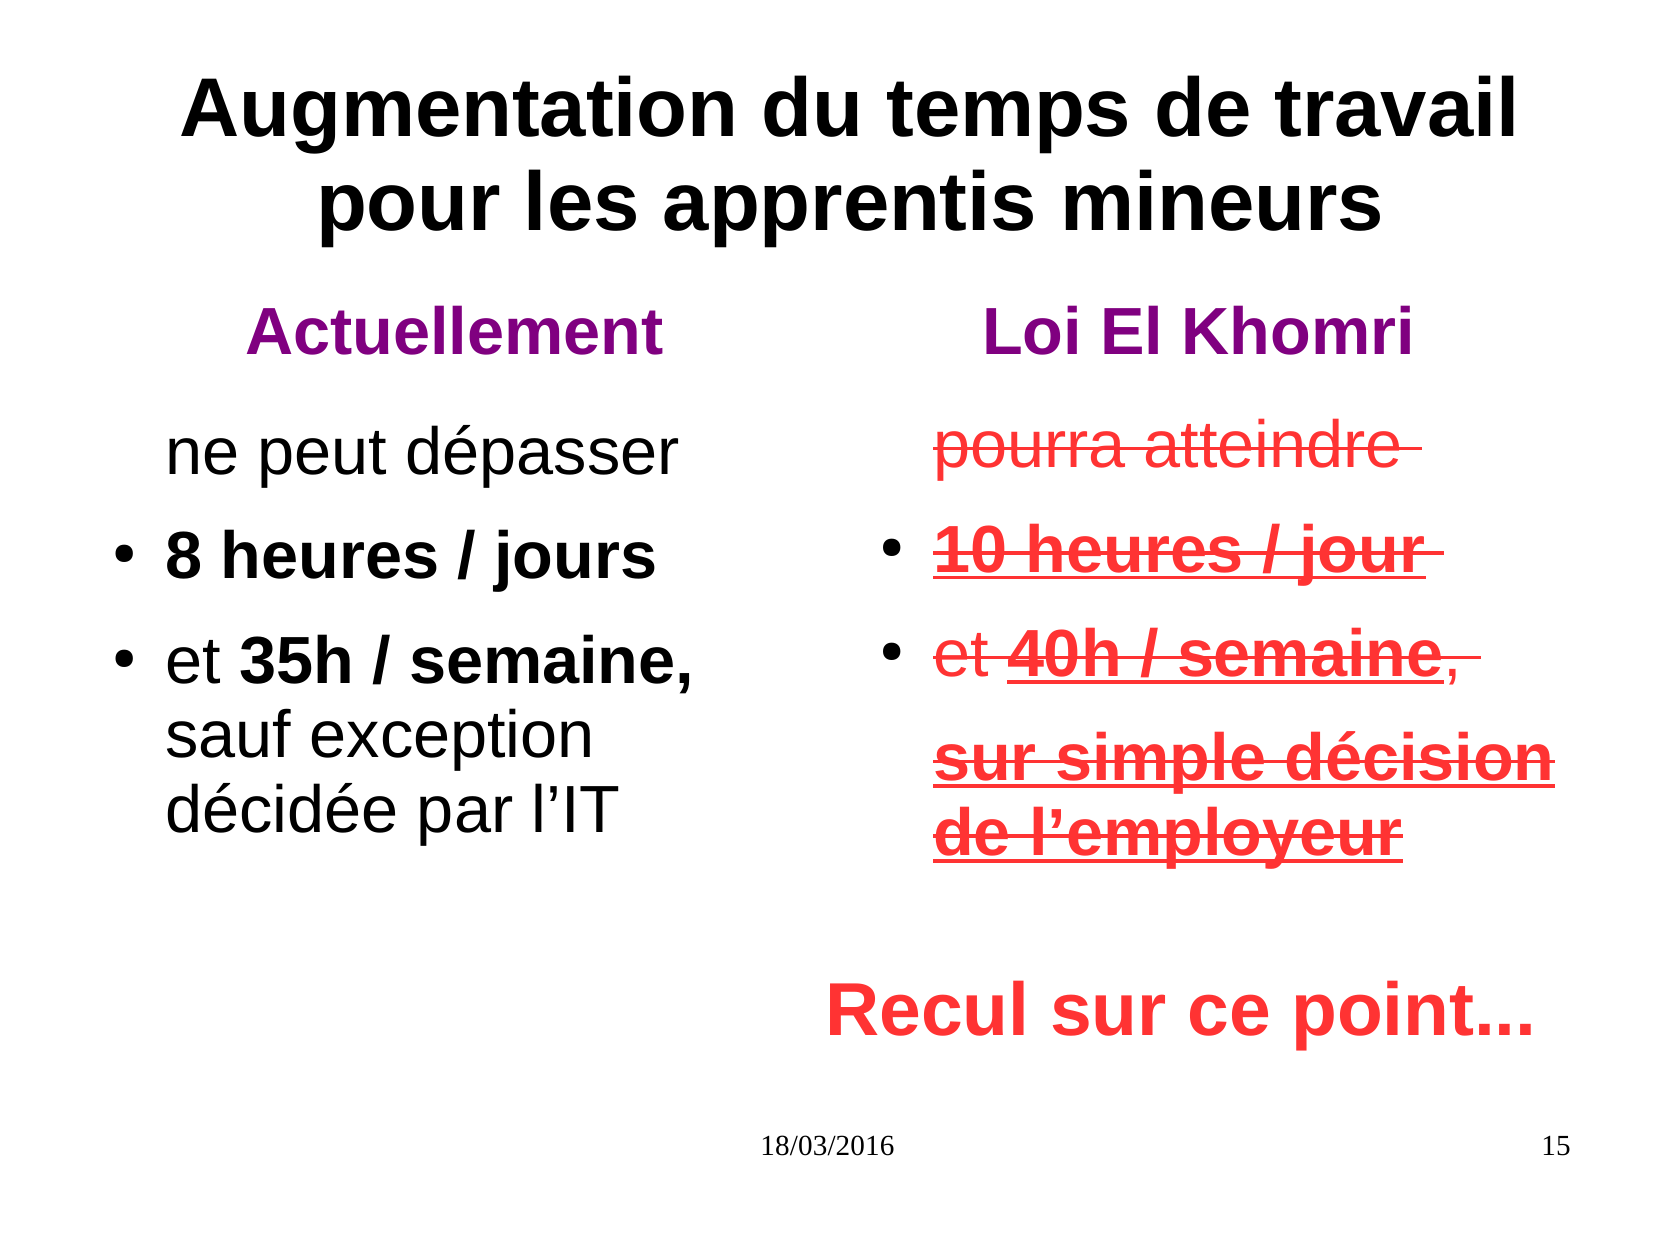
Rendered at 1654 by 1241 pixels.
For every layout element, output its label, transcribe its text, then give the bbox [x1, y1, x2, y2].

title Recul sur ce point... [767, 897, 1560, 1123]
list ne peut dépasser 8 heures / jours et 35h / semaine, sauf exception décidée par l’IT [94, 414, 815, 1046]
title Loi El Khomri [814, 279, 1548, 384]
title Augmentation du temps de travail pour les apprentis mineurs [82, 61, 1583, 248]
list pourra atteindre 10 heures / jour et 40h / semaine, sur simple décision de l’employeur [862, 407, 1583, 910]
title Actuellement [70, 279, 804, 384]
